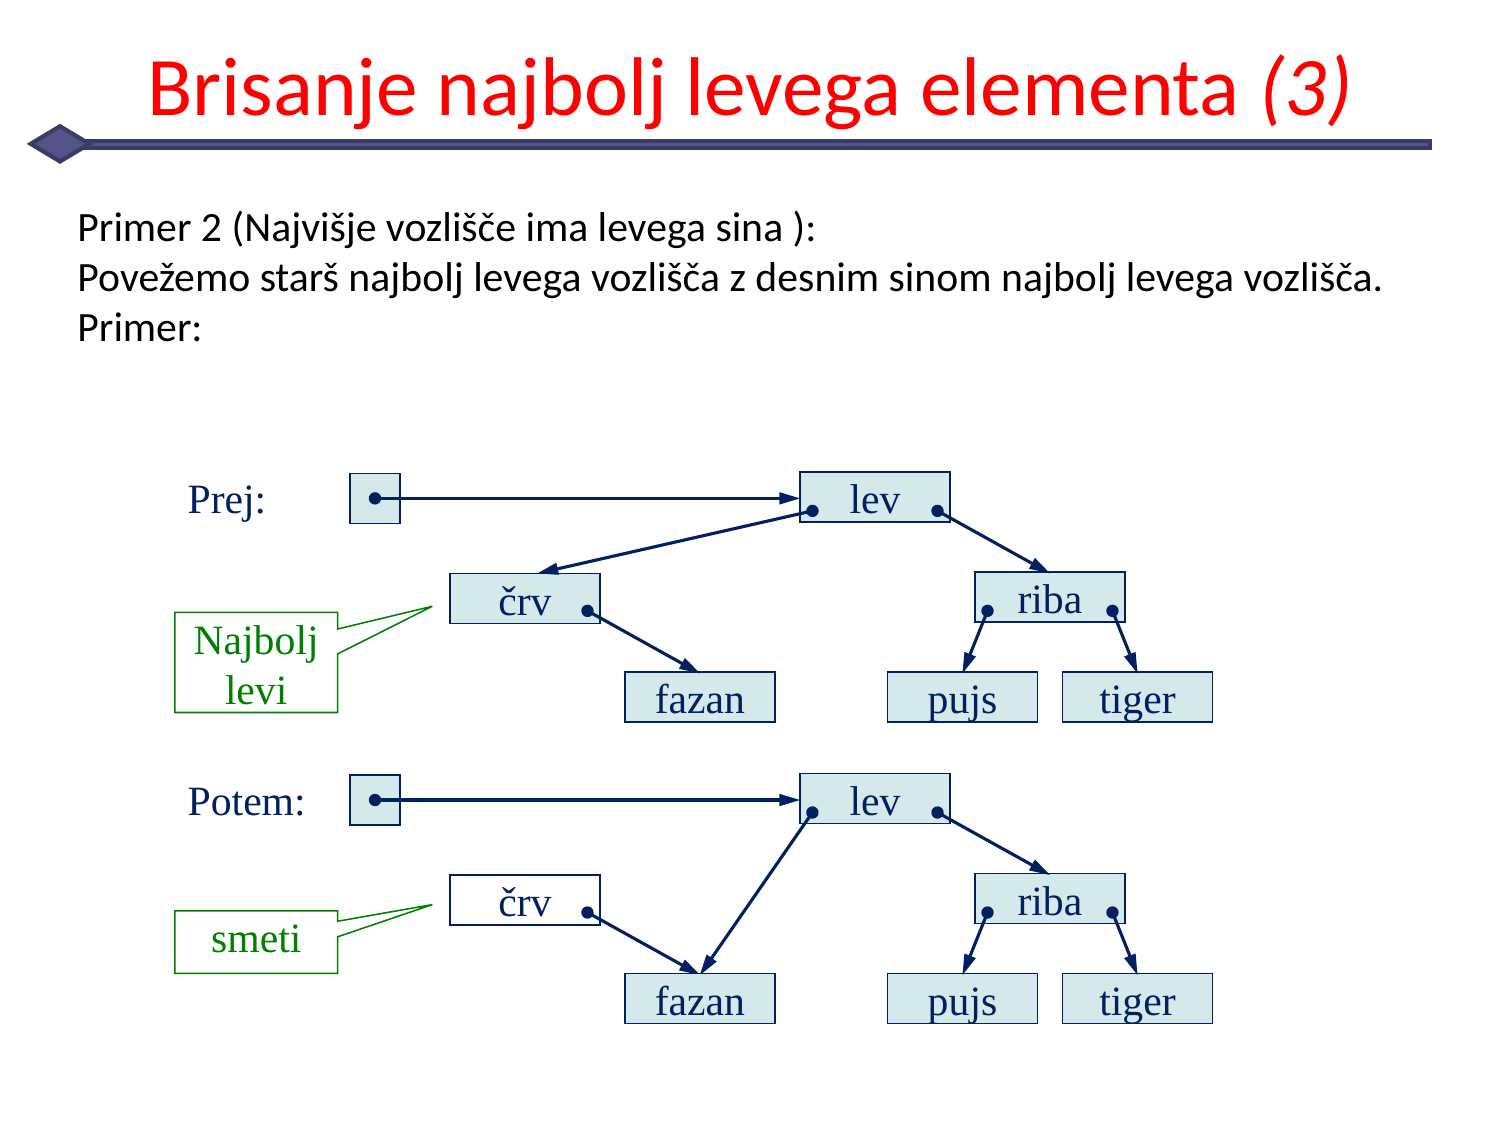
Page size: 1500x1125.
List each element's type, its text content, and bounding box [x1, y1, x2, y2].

text_box Prej: [187, 471, 313, 522]
text_box pujs [887, 973, 1038, 1024]
text_box tiger [1062, 671, 1213, 722]
text_box Potem: [187, 773, 313, 824]
list Primer 2 (Najvišje vozlišče ima levega sina ): Povežemo starš najbolj levega vozlišča z desnim sinom najbolj levega vozlišča. Primer: [62, 192, 1475, 400]
title Brisanje najbolj levega elementa (3) [75, 0, 1426, 190]
text_box lev [800, 471, 951, 522]
text_box pujs [933, 696, 943, 712]
text_box pujs [933, 998, 943, 1014]
text_box fazan [624, 973, 776, 1024]
text_box črv [450, 875, 601, 926]
text_box [350, 473, 400, 524]
text_box lev [800, 773, 951, 824]
text_box fazan [624, 671, 776, 722]
text_box riba [975, 571, 1126, 622]
text_box pujs [887, 671, 1038, 722]
text_box [350, 775, 400, 826]
text_box smeti [174, 904, 433, 974]
text_box Najbolj levi [174, 606, 433, 713]
text_box riba [975, 873, 1126, 924]
text_box tiger [1062, 973, 1213, 1024]
text_box črv [450, 573, 601, 624]
